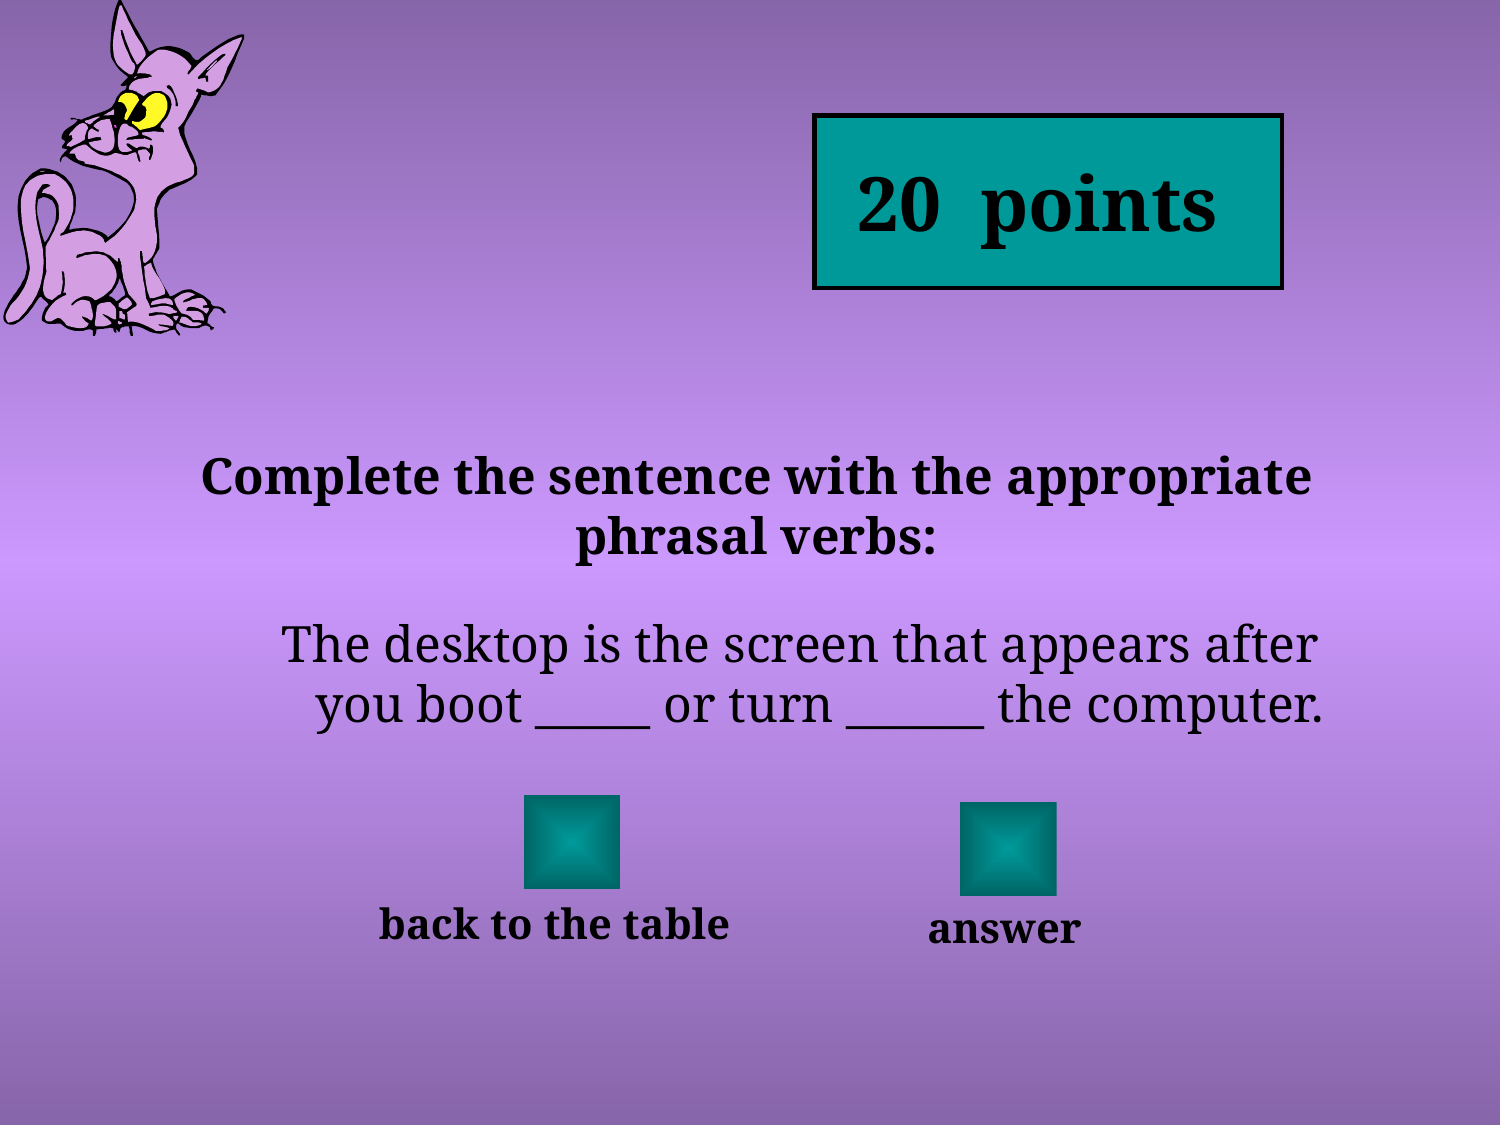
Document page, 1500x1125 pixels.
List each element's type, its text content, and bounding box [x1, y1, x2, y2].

text_box Complete the sentence with the appropriate phrasal verbs: [105, 436, 1409, 572]
text_box [960, 802, 1057, 896]
text_box back to the table [357, 890, 752, 956]
text_box [524, 795, 620, 889]
text_box answer [859, 894, 1150, 959]
text_box 20 points [842, 148, 1256, 254]
text_box The desktop is the screen that appears after you boot _____ or turn ______ the computer. [70, 604, 1381, 740]
text_box [814, 115, 1282, 288]
